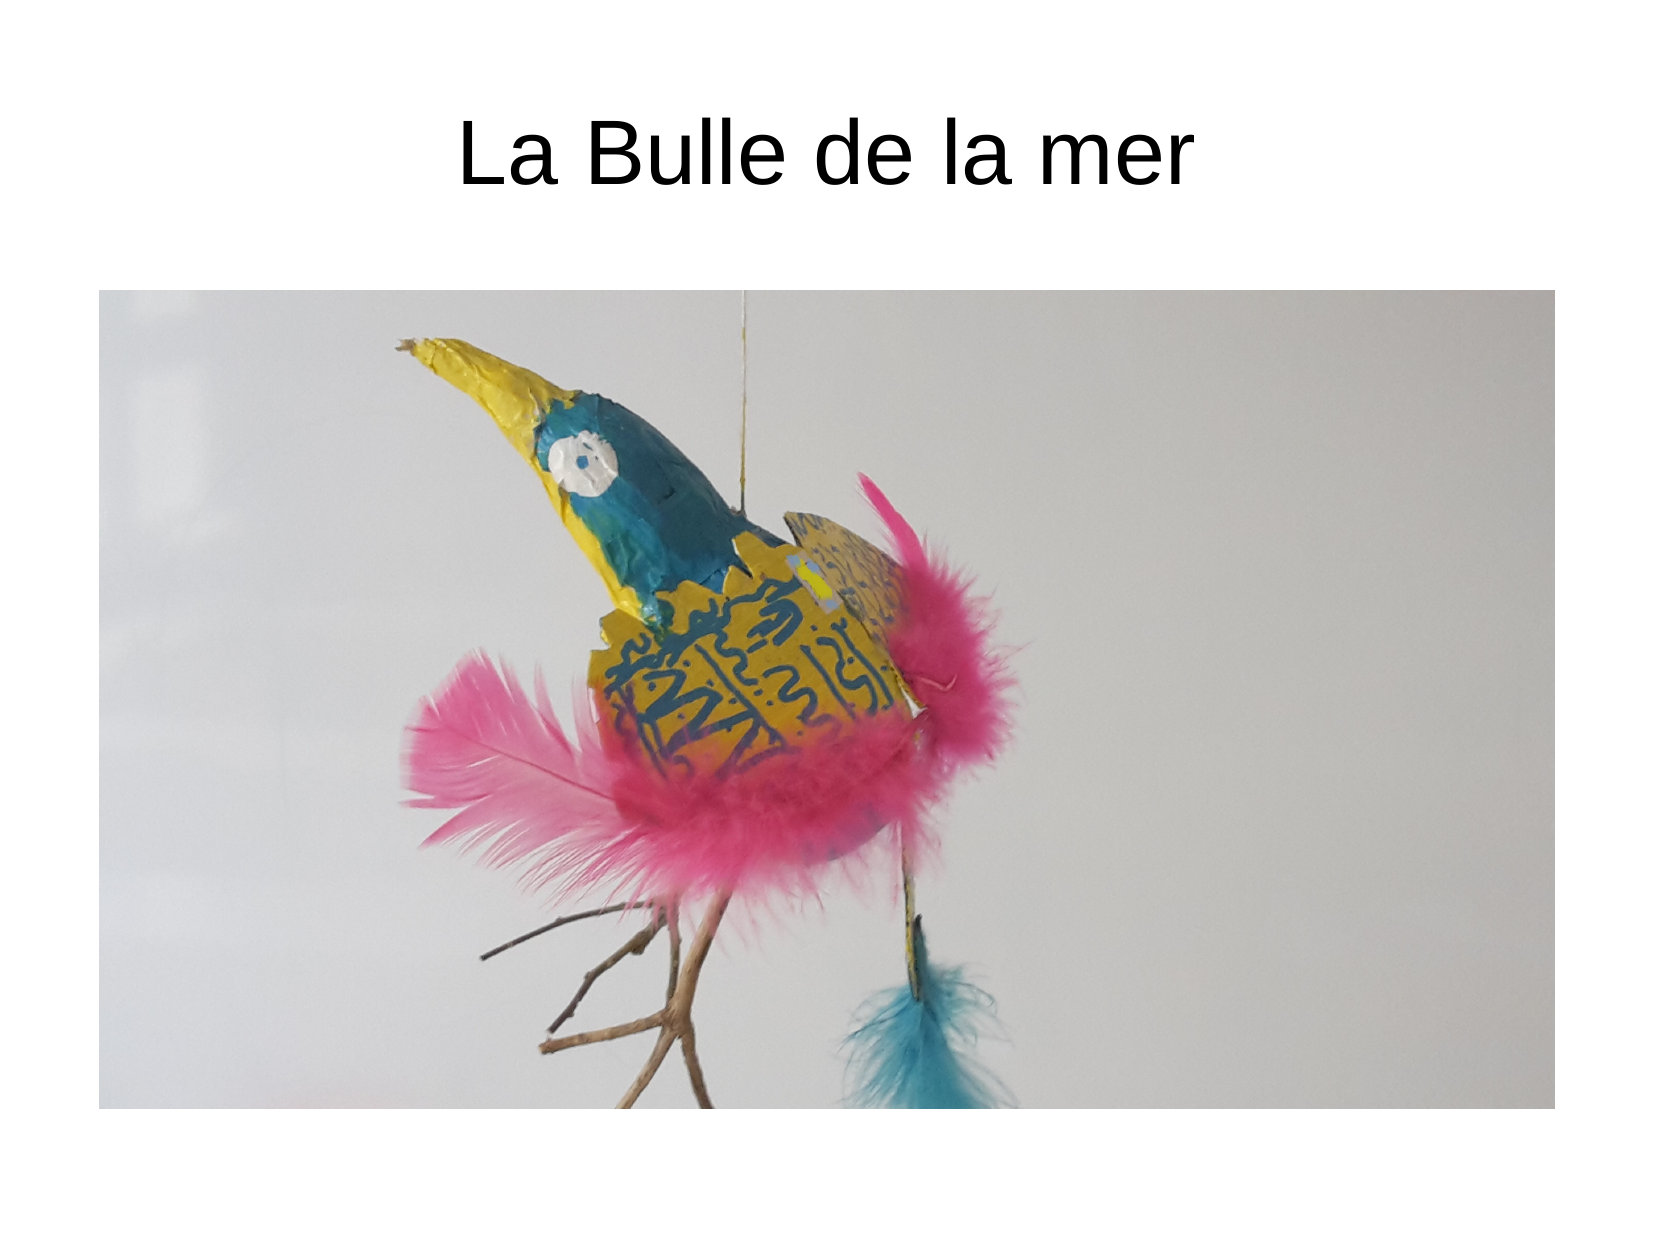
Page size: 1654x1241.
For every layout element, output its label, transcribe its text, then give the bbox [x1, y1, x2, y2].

title La Bulle de la mer [82, 49, 1571, 257]
picture [99, 290, 1555, 1109]
